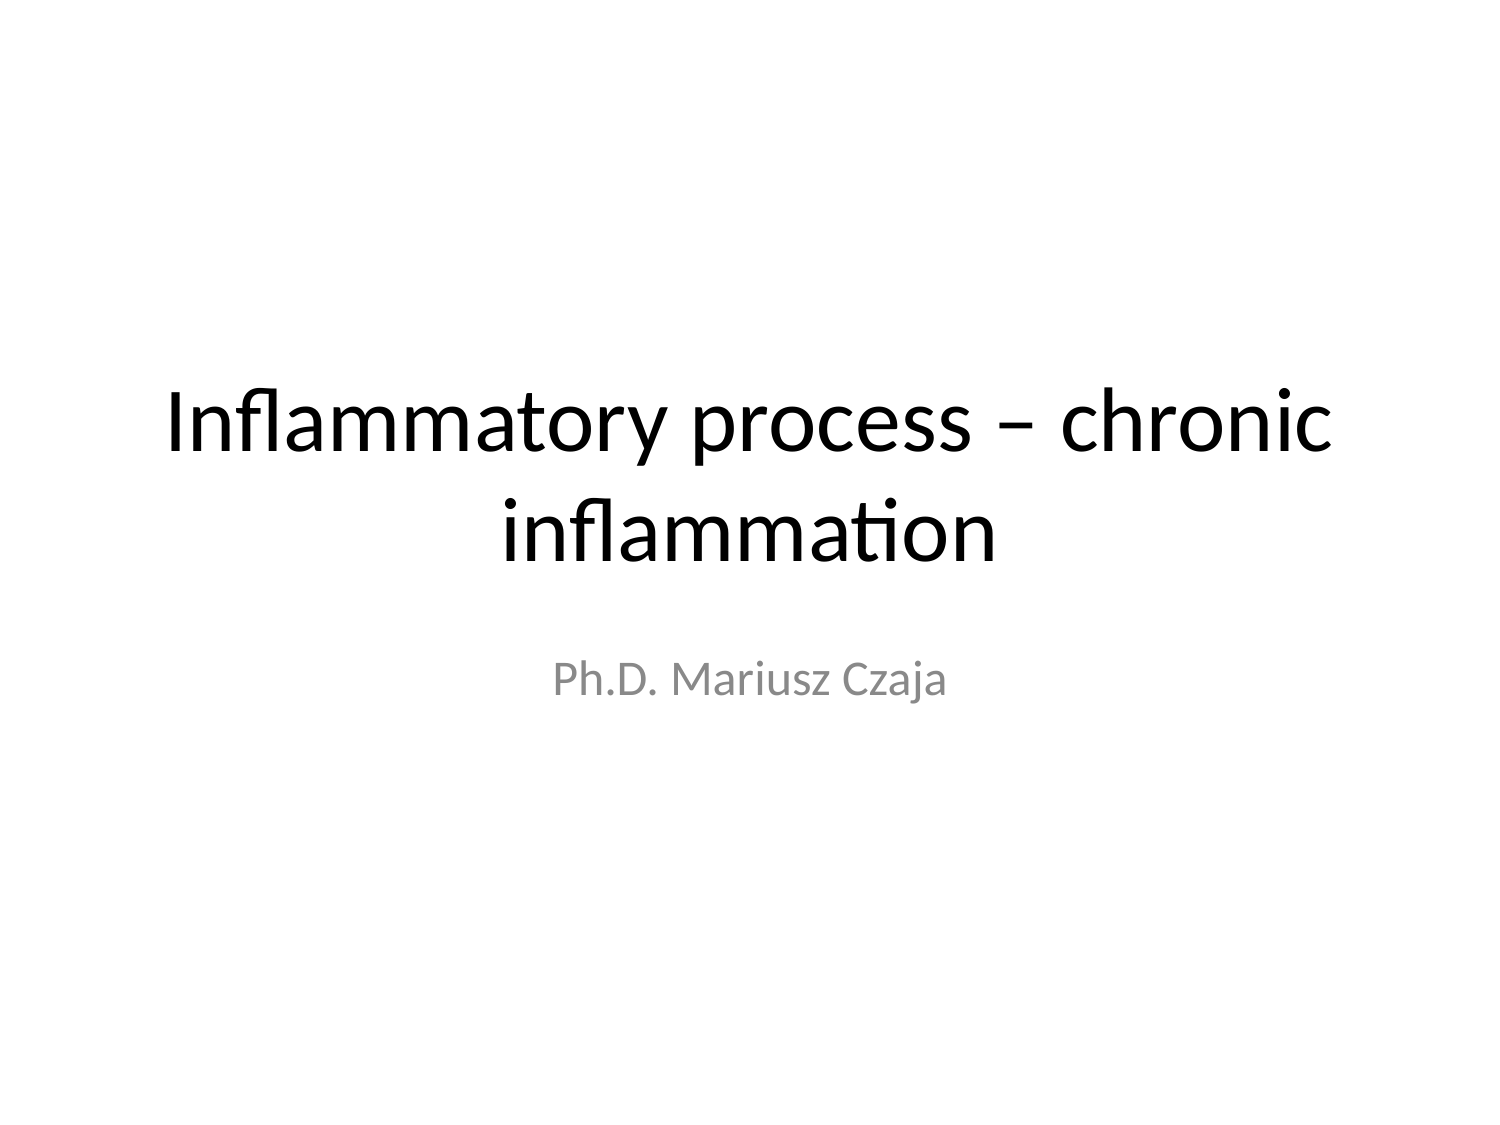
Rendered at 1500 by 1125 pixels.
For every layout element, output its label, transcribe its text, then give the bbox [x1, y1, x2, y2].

title Inflammatory process – chronic inflammation [112, 349, 1388, 591]
subtitle Ph.D. Mariusz Czaja [225, 637, 1276, 925]
